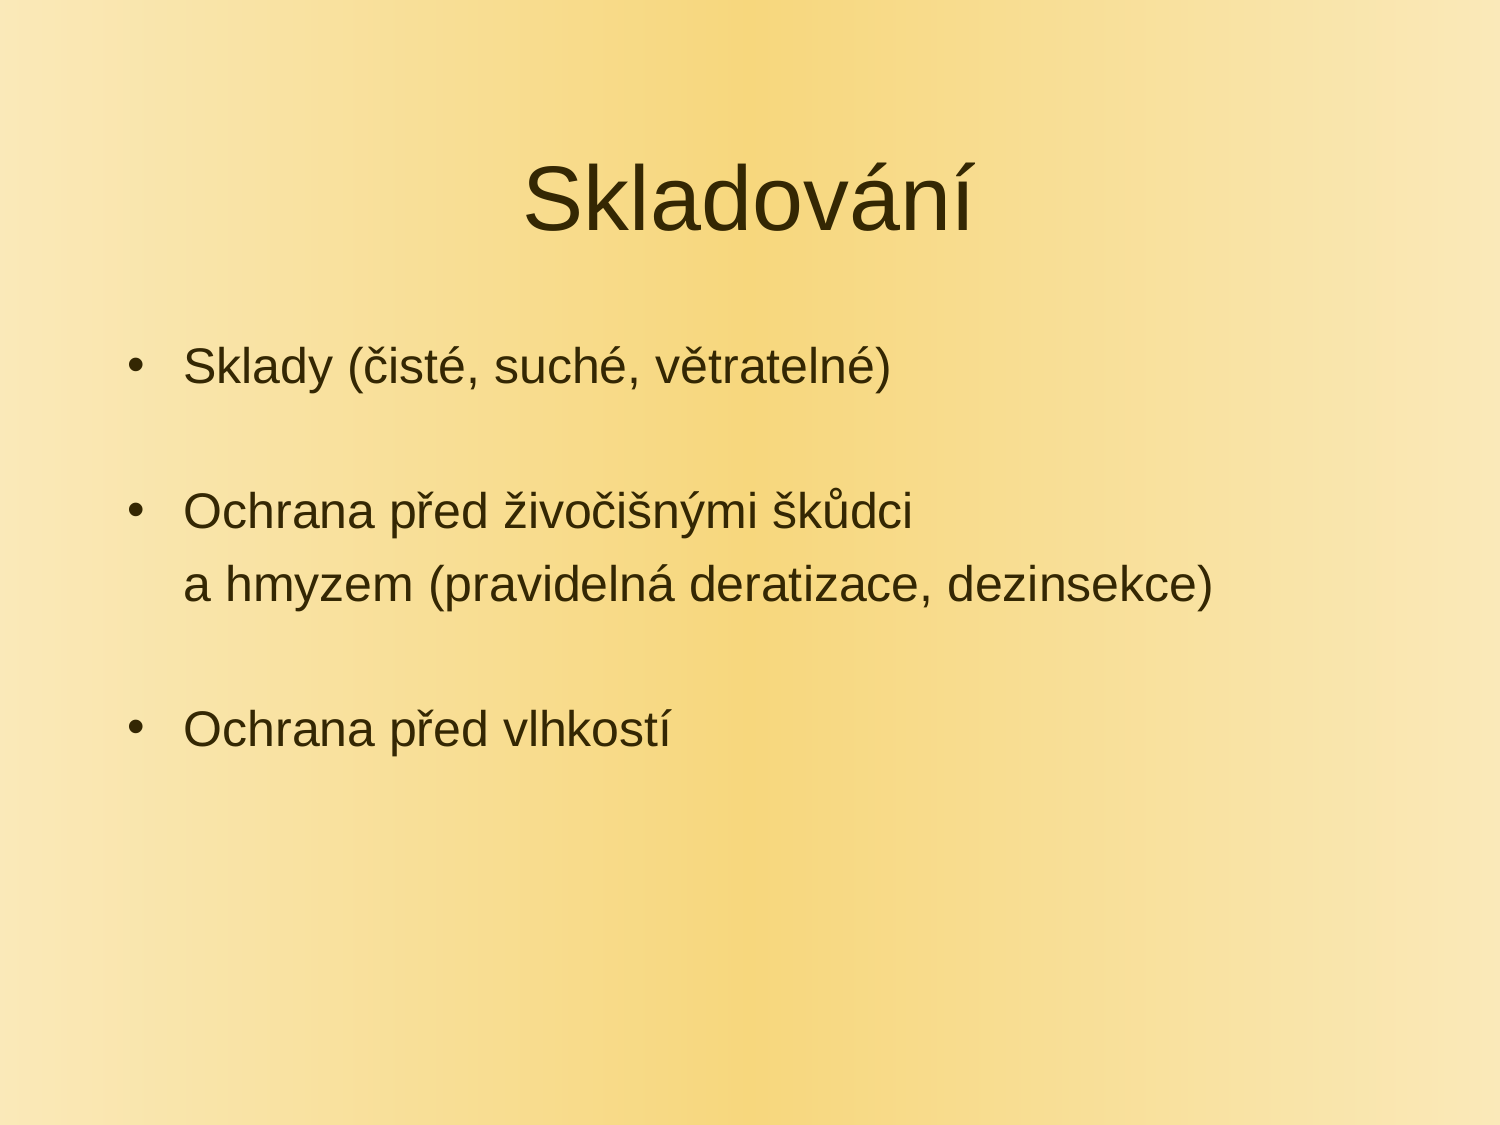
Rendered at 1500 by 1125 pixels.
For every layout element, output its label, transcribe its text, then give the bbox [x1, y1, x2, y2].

title Skladování [112, 99, 1388, 288]
list Sklady (čisté, suché, větratelné) Ochrana před živočišnými škůdci a hmyzem (pravidelná deratizace, dezinsekce) Ochrana před vlhkostí [112, 326, 1388, 1002]
